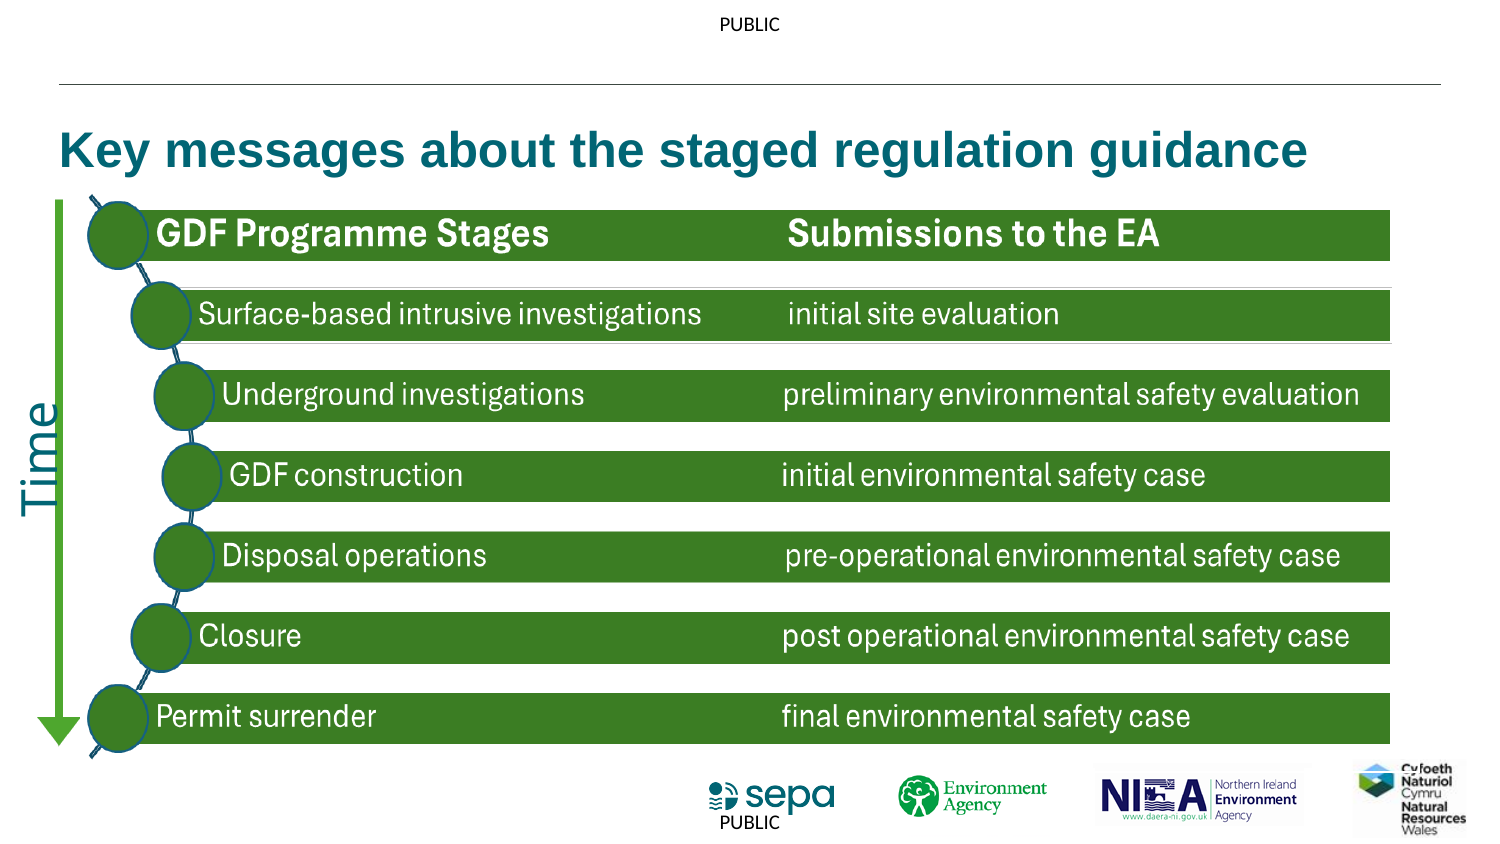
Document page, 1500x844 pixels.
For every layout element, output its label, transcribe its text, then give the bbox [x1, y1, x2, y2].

text_box Time [0, 82, 75, 533]
picture [81, 181, 1419, 771]
list Key messages about the staged regulation guidance [75, 124, 1442, 183]
picture [14, 199, 103, 776]
